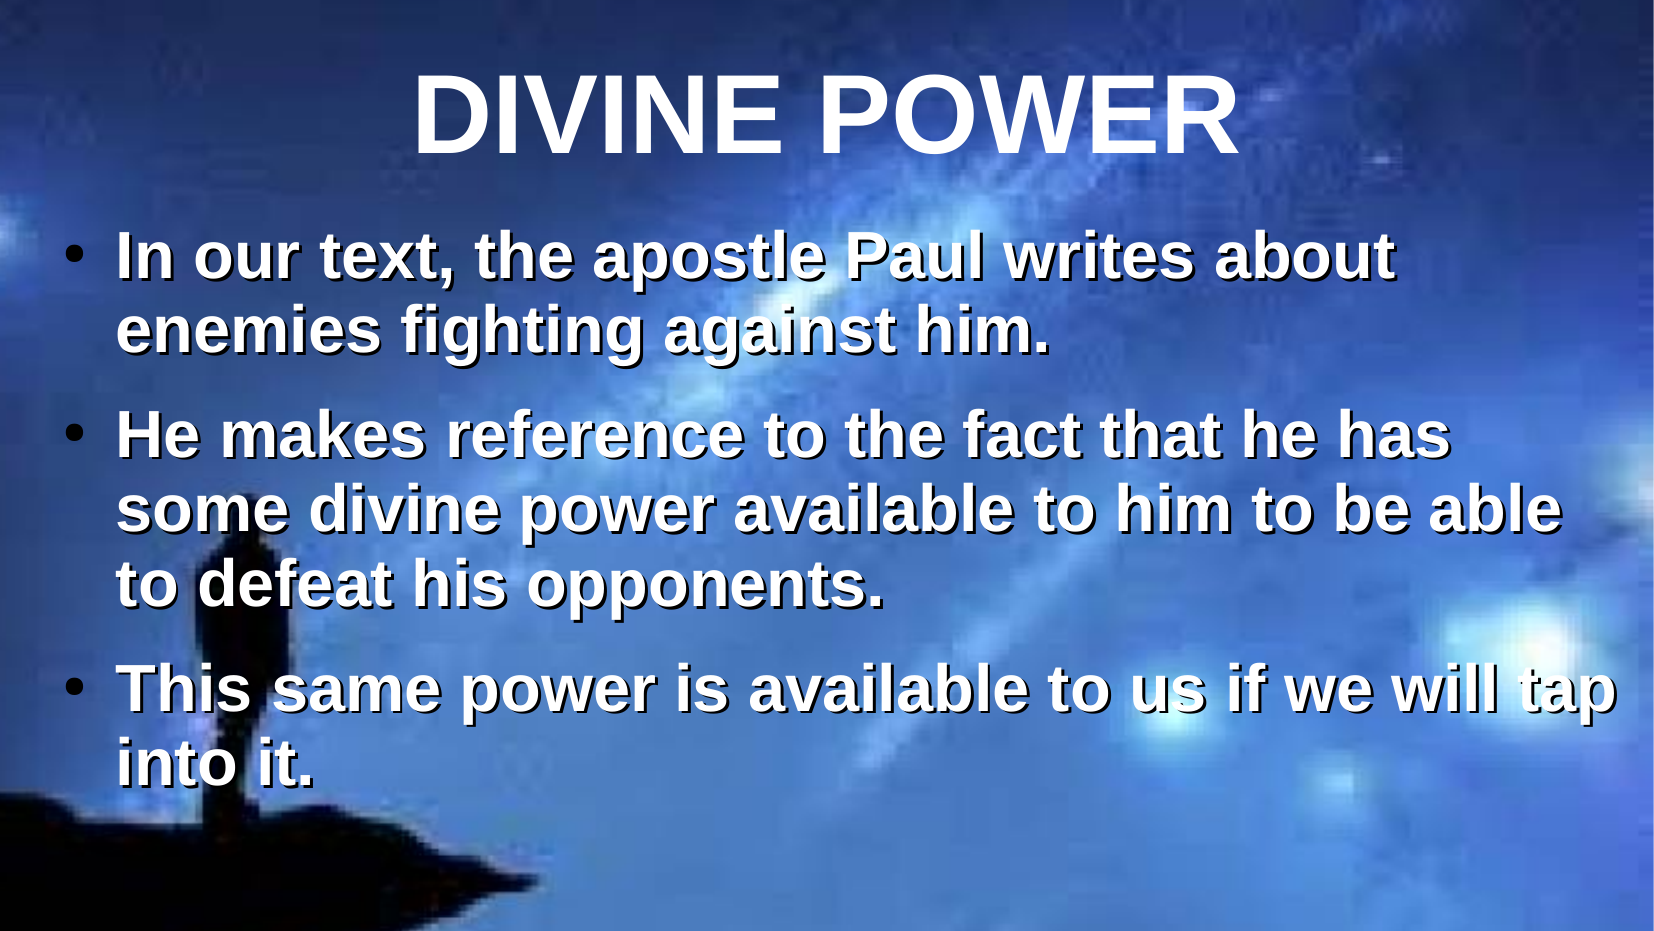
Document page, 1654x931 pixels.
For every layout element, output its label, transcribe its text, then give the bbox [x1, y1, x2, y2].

picture [0, 0, 1654, 931]
list In our text, the apostle Paul writes about enemies fighting against him. He makes reference to the fact that he has some divine power available to him to be able to defeat his opponents. This same power is available to us if we will tap into it. [45, 217, 1636, 901]
title DIVINE POWER [82, 37, 1571, 193]
